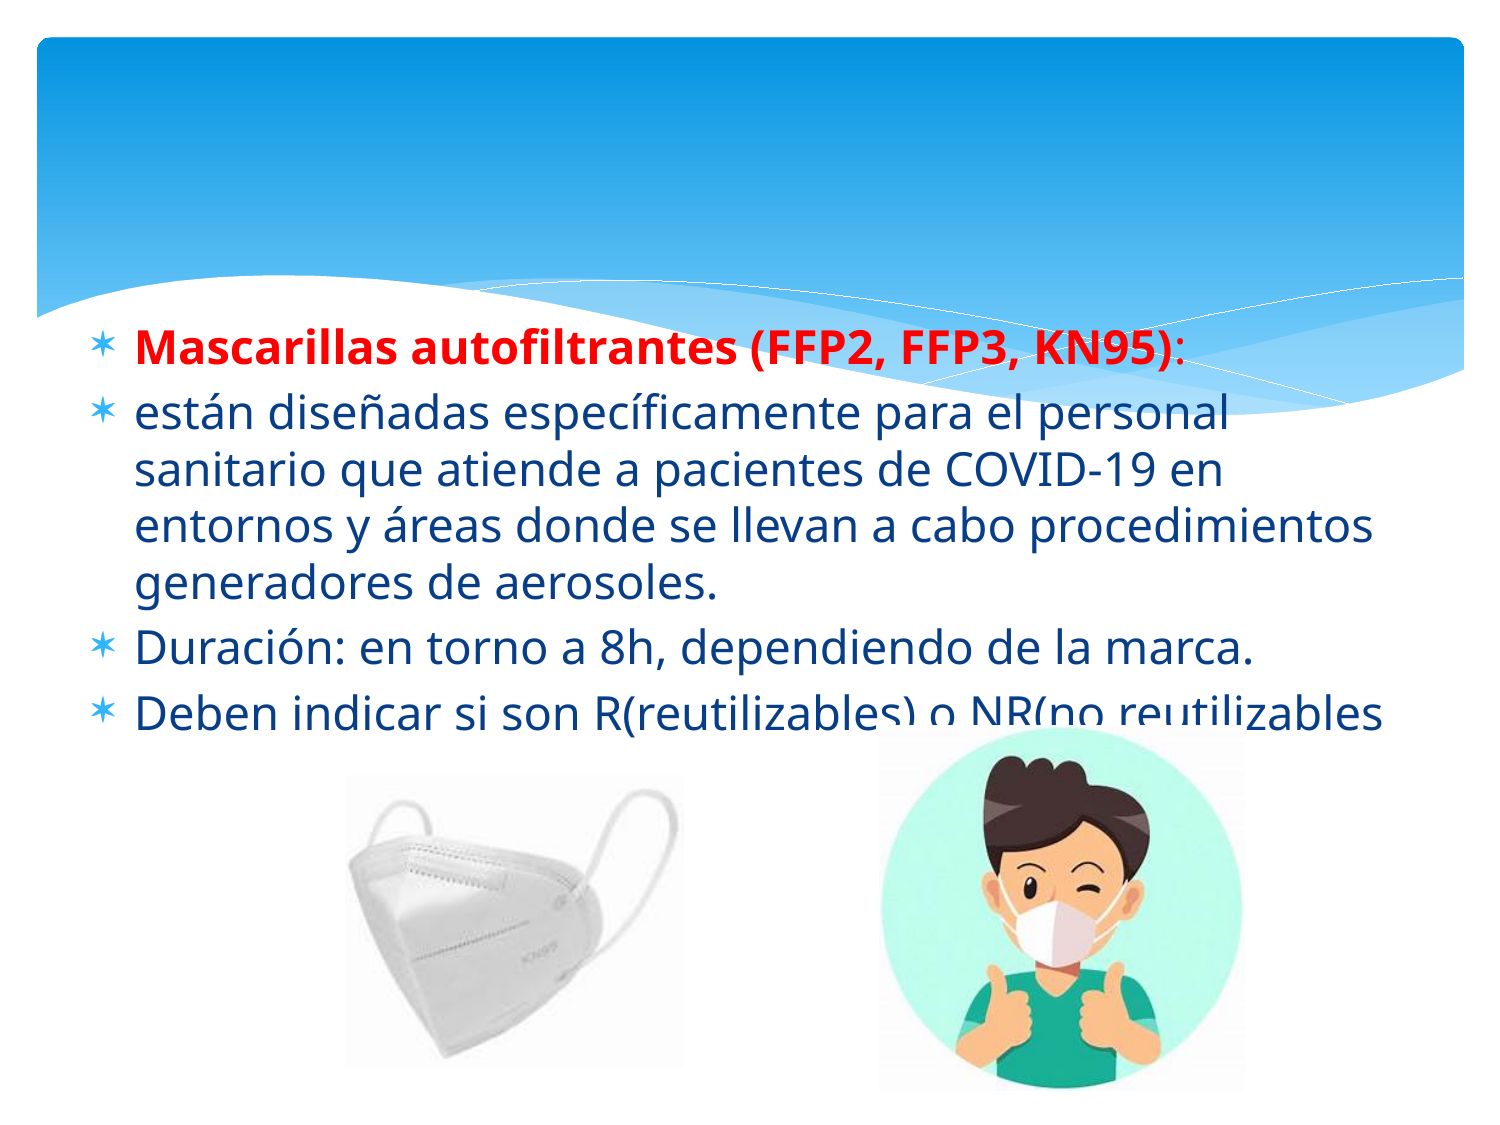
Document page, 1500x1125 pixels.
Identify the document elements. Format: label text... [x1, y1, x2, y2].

list Mascarillas autofiltrantes (FFP2, FFP3, KN95): están diseñadas específicamente para el personal sanitario que atiende a pacientes de COVID-19 en entornos y áreas donde se llevan a cabo procedimientos generadores de aerosoles. Duración: en torno a 8h, dependiendo de la marca. Deben indicar si son R(reutilizables) o NR(no reutilizables [76, 309, 1412, 771]
picture [879, 725, 1245, 1091]
picture [345, 775, 684, 1068]
